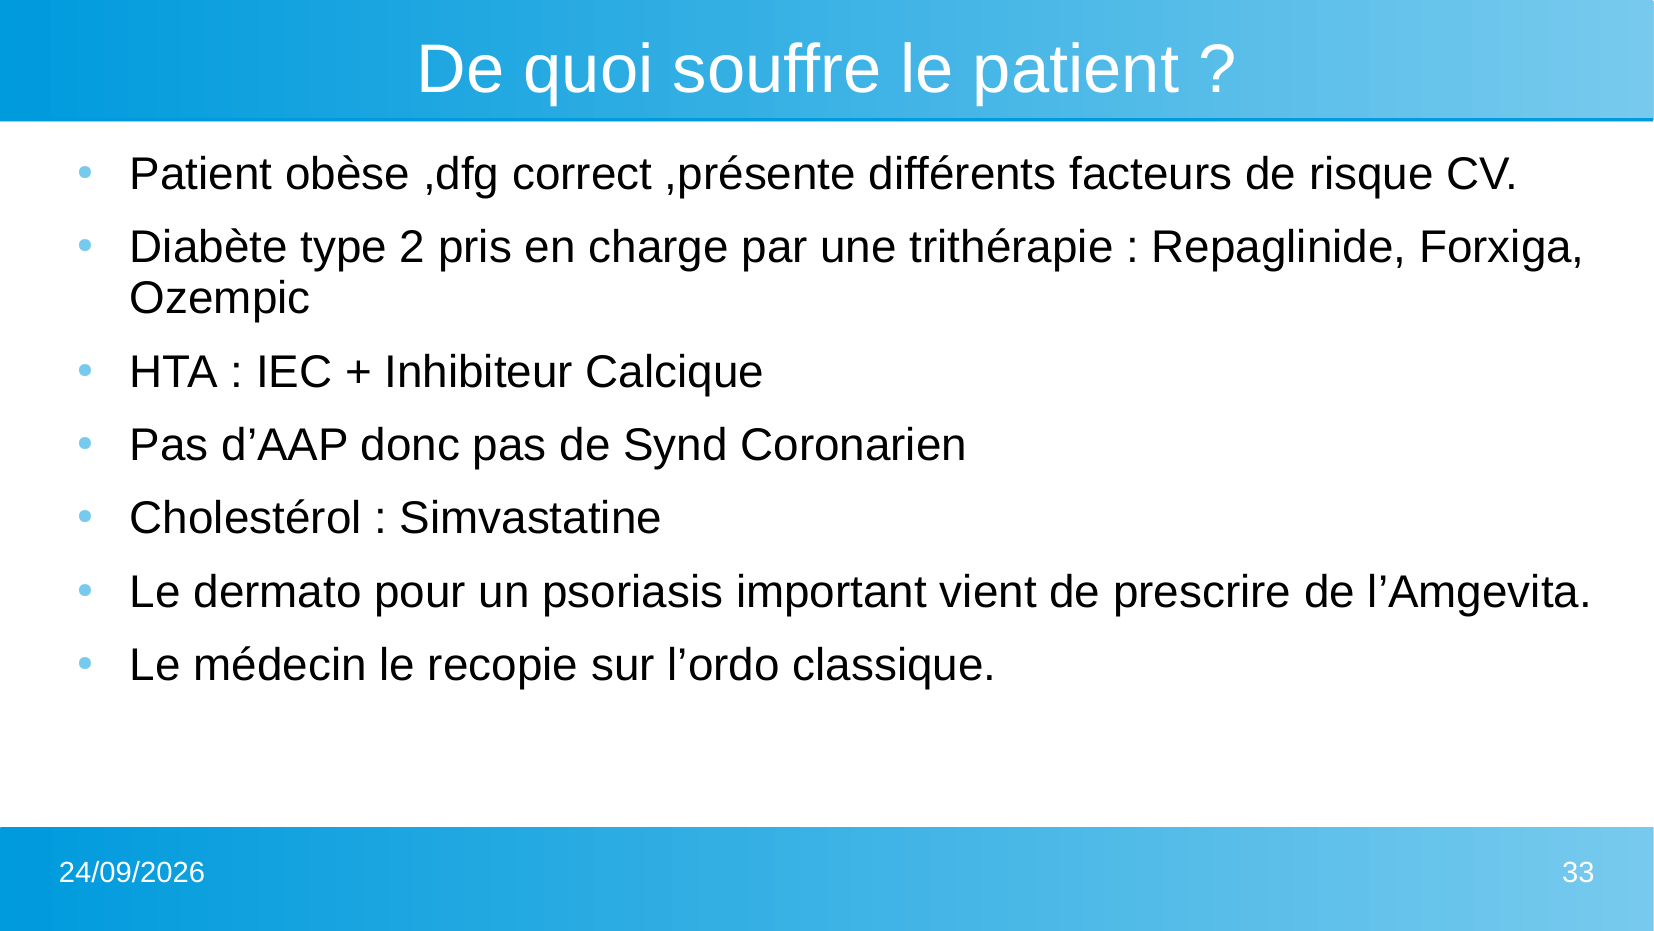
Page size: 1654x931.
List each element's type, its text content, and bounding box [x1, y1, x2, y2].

title De quoi souffre le patient ? [59, 29, 1595, 108]
list Patient obèse ,dfg correct ,présente différents facteurs de risque CV. Diabète type 2 pris en charge par une trithérapie : Repaglinide, Forxiga, Ozempic HTA : IEC + Inhibiteur Calcique Pas d’AAP donc pas de Synd Coronarien Cholestérol : Simvastatine Le dermato pour un psoriasis important vient de prescrire de l’Amgevita. Le médecin le recopie sur l’ordo classique. [59, 147, 1595, 768]
